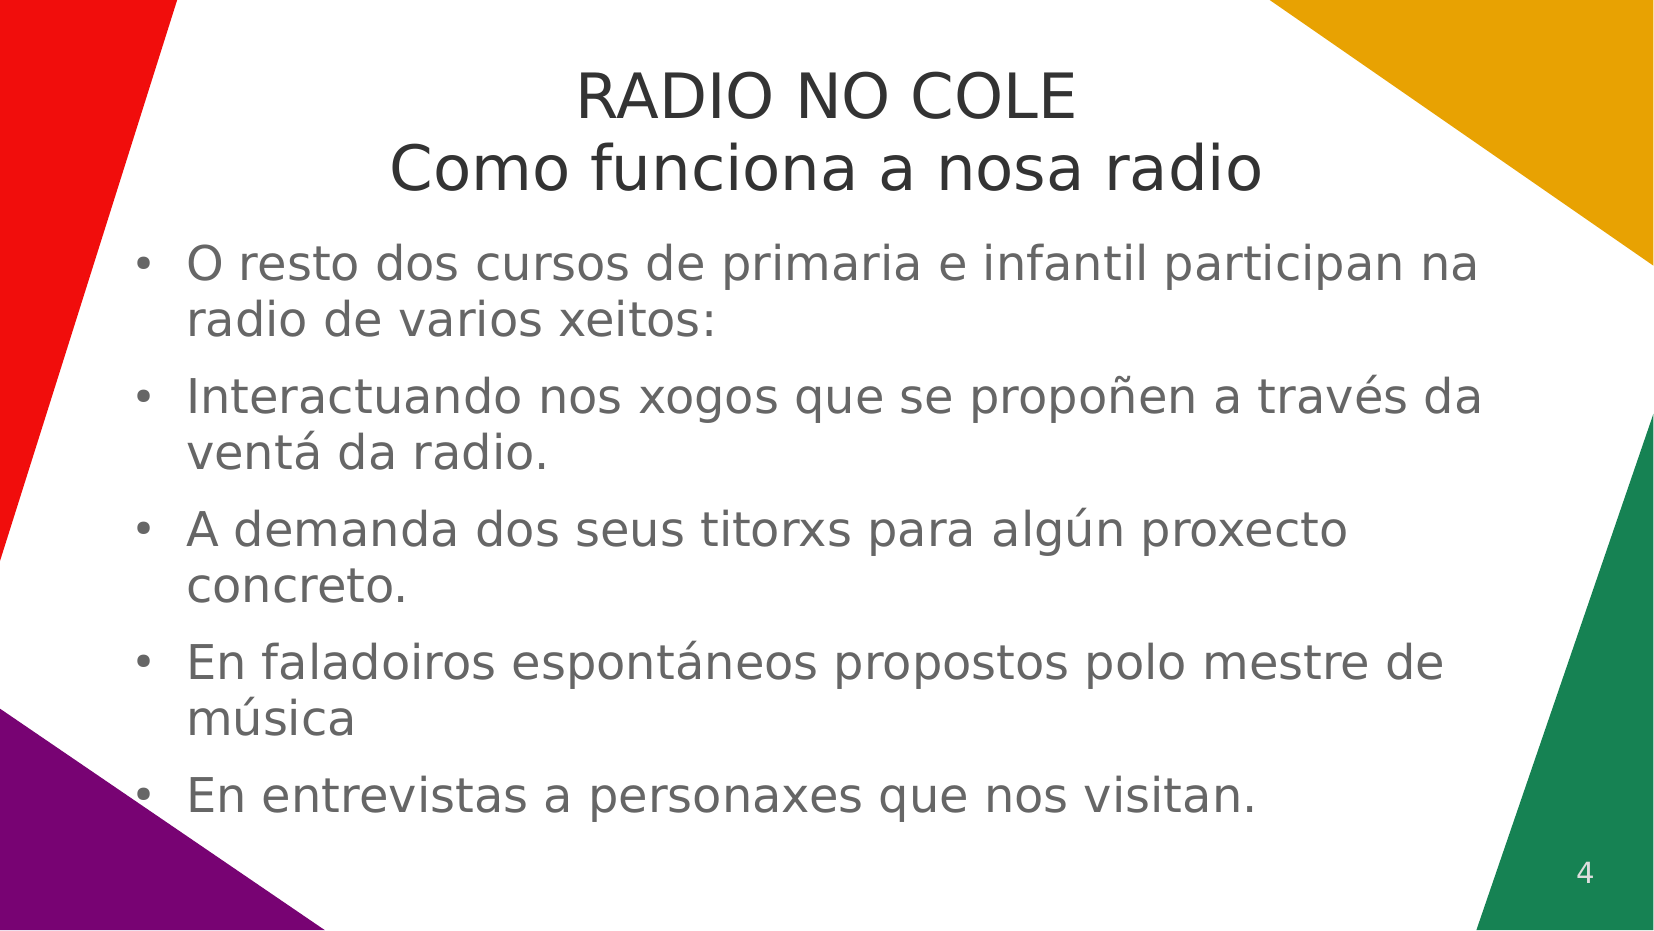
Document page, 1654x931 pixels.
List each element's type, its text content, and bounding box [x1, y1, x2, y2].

title RADIO NO COLE Como funciona a nosa radio [118, 59, 1536, 207]
list O resto dos cursos de primaria e infantil participan na radio de varios xeitos: Interactuando nos xogos que se propoñen a través da ventá da radio. A demanda dos seus titorxs para algún proxecto concreto. En faladoiros espontáneos propostos polo mestre de música En entrevistas a personaxes que nos visitan. [118, 236, 1536, 827]
